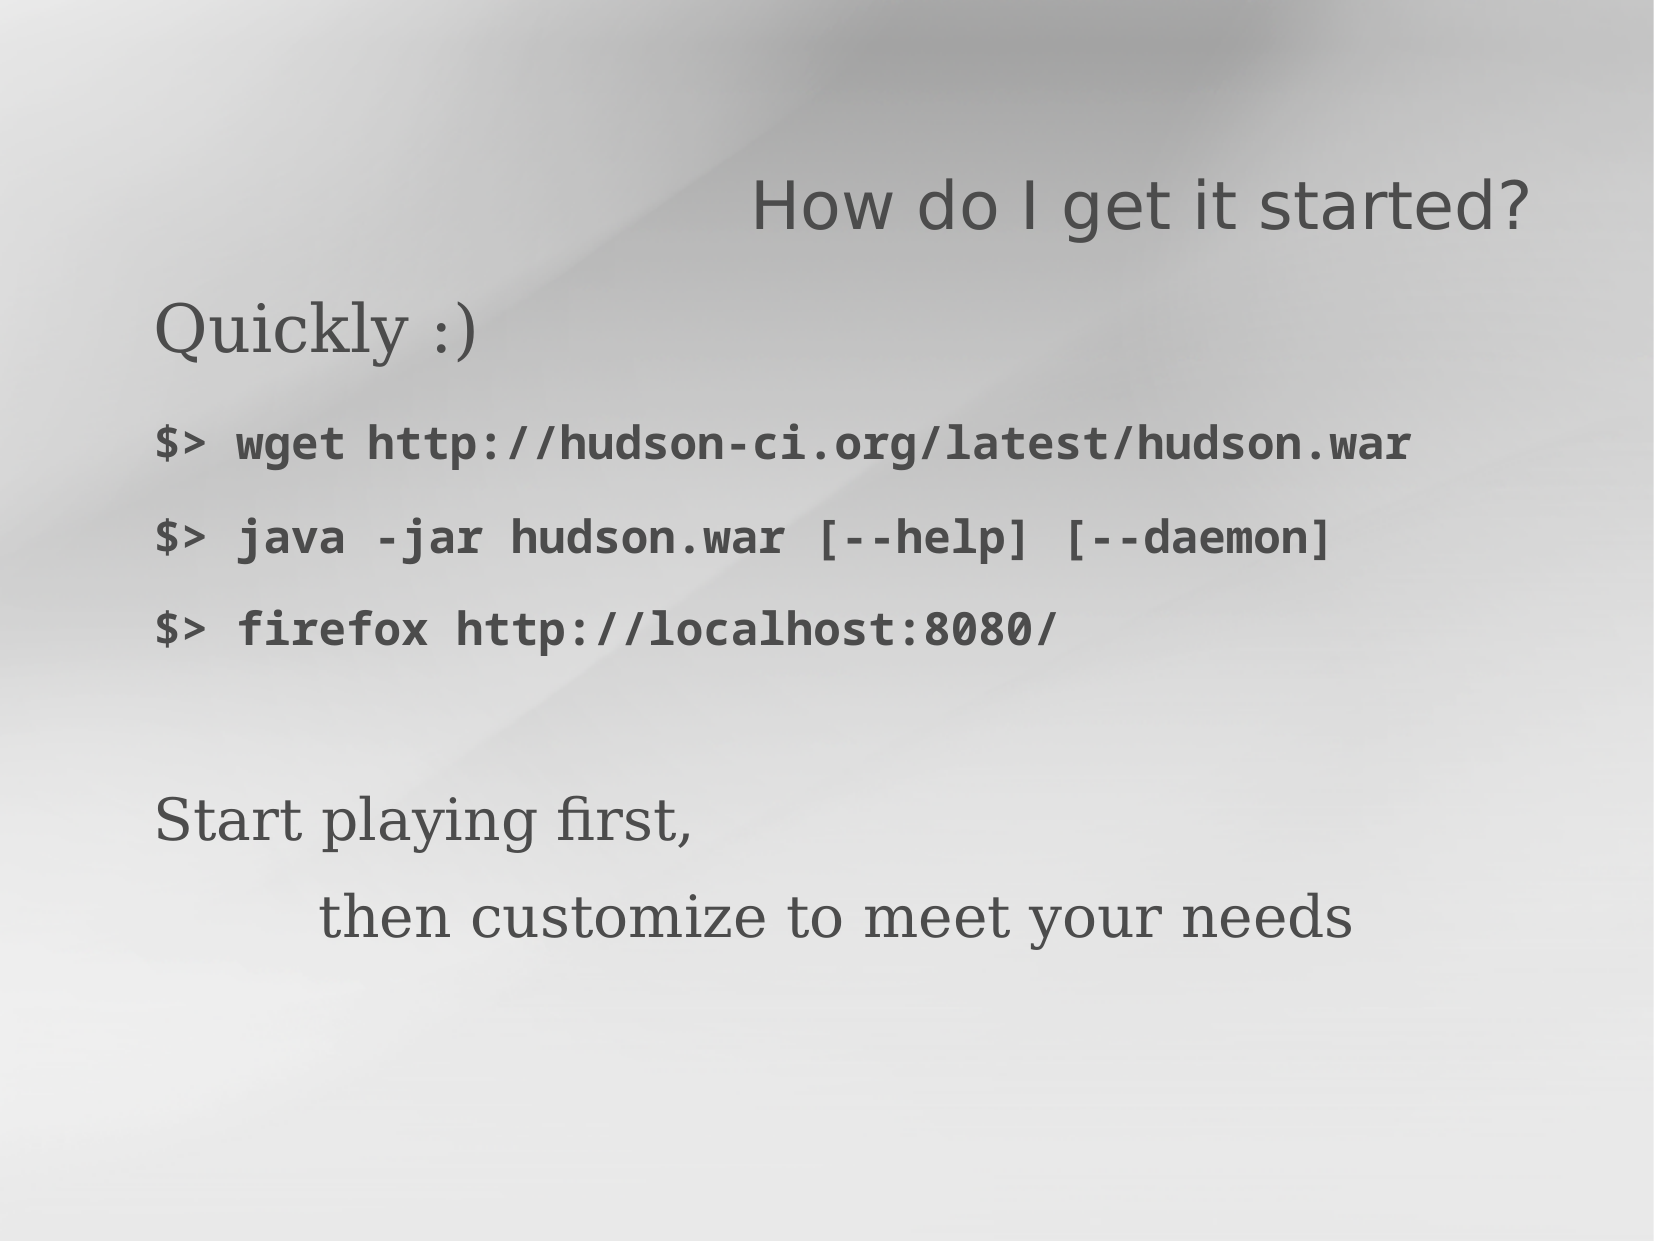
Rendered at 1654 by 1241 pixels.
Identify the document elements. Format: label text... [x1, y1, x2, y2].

list Quickly :) $> wget http://hudson-ci.org/latest/hudson.war $> java -jar hudson.war [--help] [--daemon] $> firefox http://localhost:8080/ Start playing first, then customize to meet your needs [82, 290, 1571, 1109]
title How do I get it started? [121, 110, 1534, 290]
picture [0, 0, 1654, 1241]
